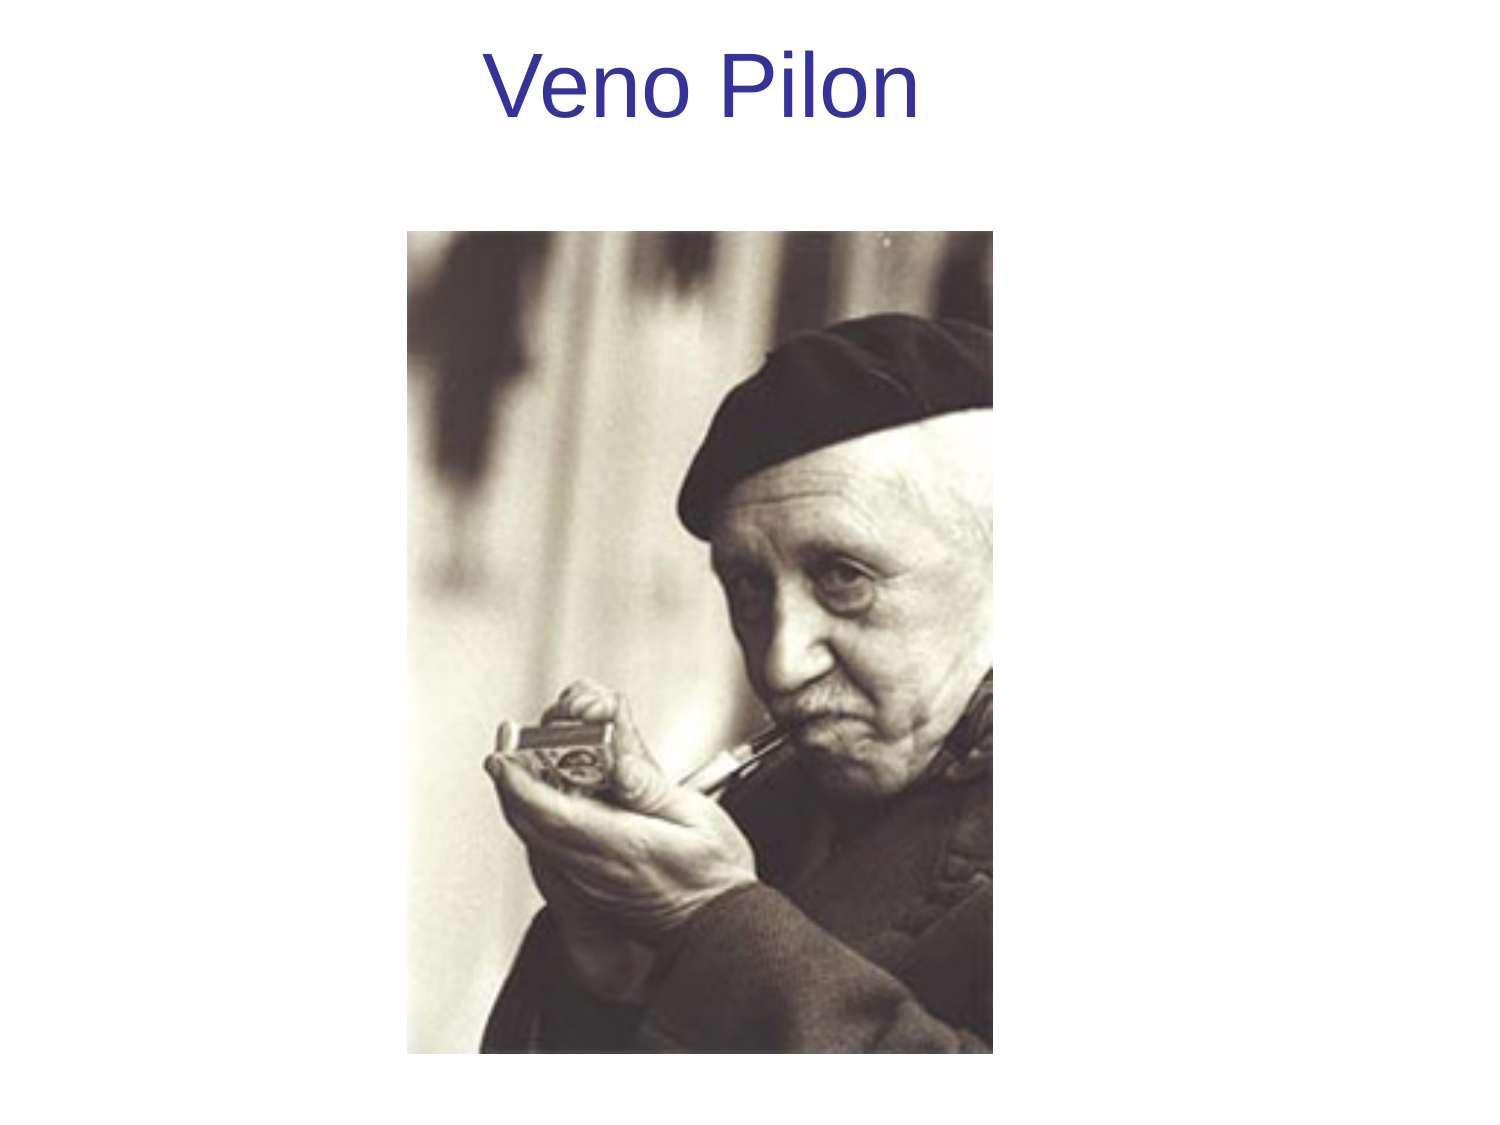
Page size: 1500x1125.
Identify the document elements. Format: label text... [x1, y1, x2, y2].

picture [407, 231, 993, 1054]
title Veno Pilon [64, 0, 1340, 202]
